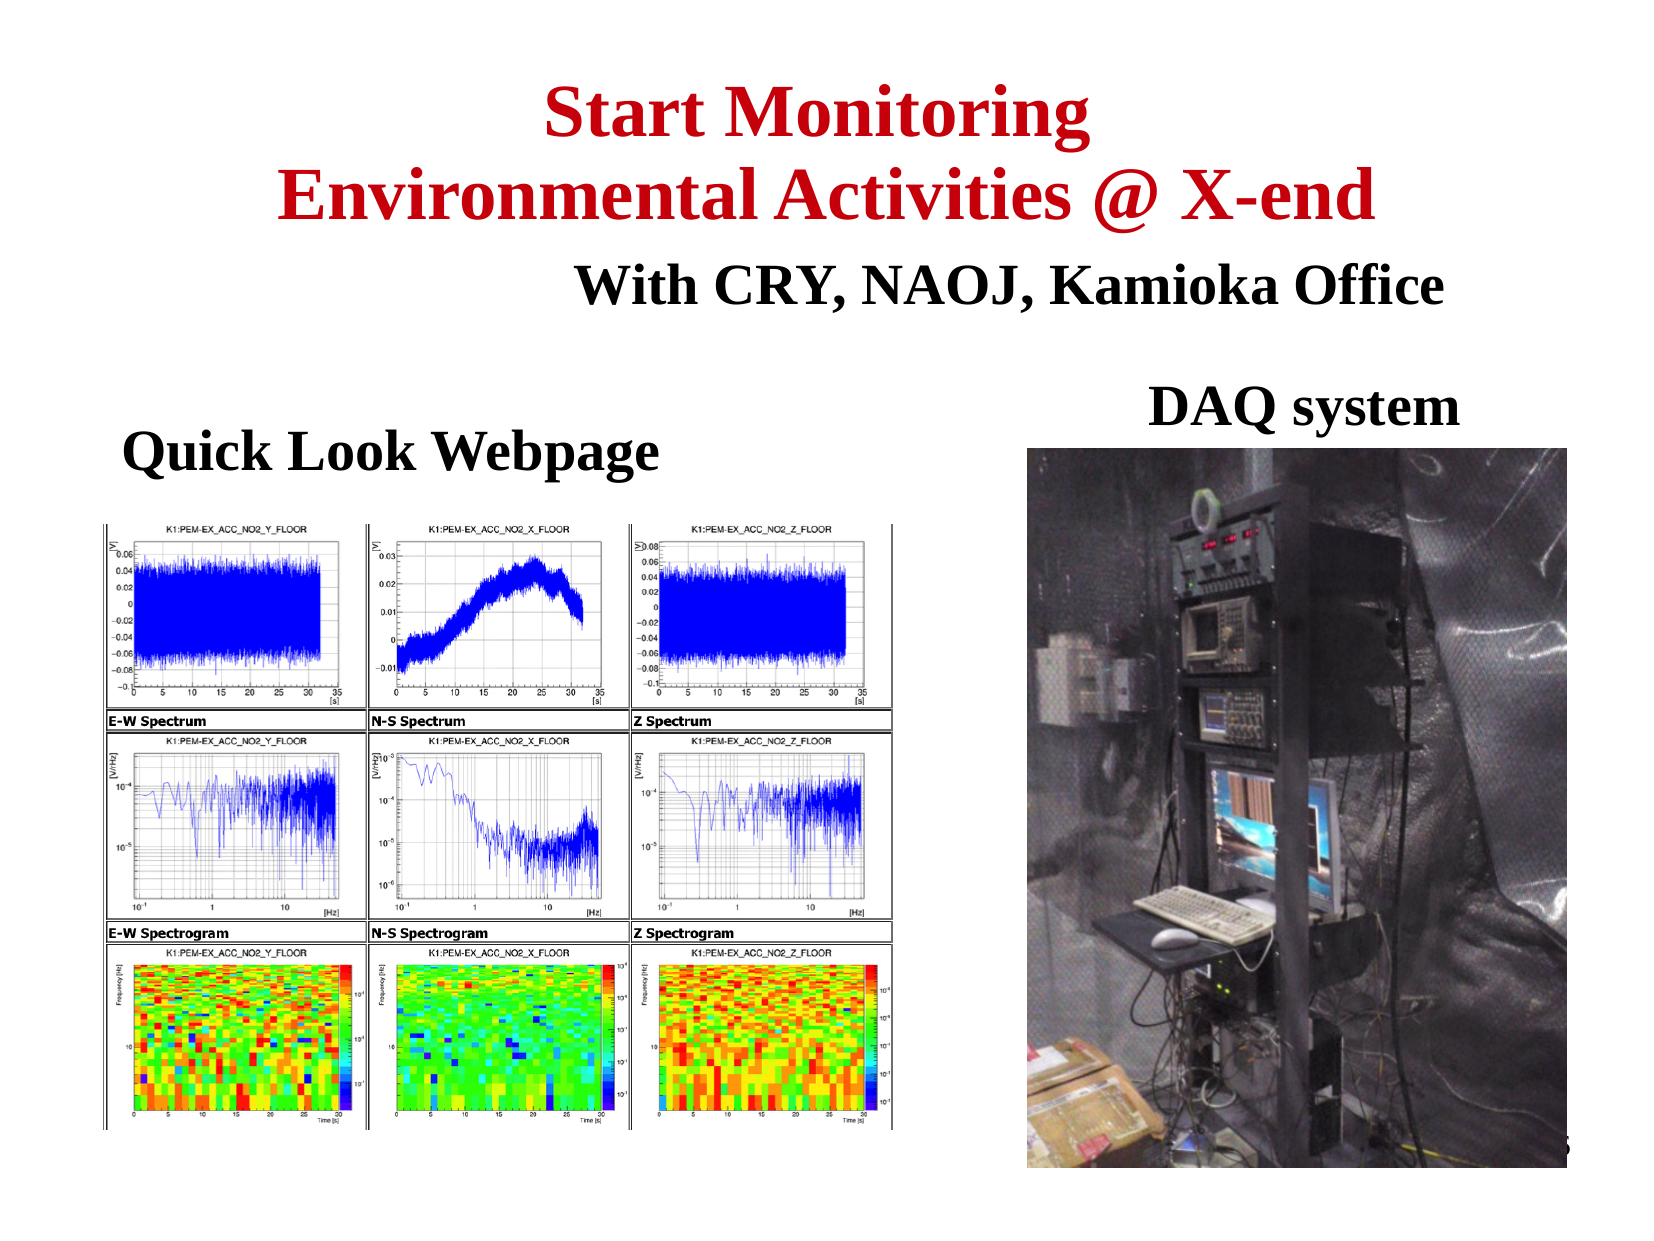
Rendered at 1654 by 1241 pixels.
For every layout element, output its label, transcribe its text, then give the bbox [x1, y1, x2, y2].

text_box DAQ system [1133, 366, 1512, 440]
text_box Quick Look Webpage [106, 411, 851, 485]
picture [1027, 448, 1567, 1169]
picture [100, 519, 898, 1130]
title Start Monitoring Environmental Activities @ X-end [82, 49, 1571, 257]
text_box With CRY, NAOJ, Kamioka Office [559, 245, 1540, 352]
